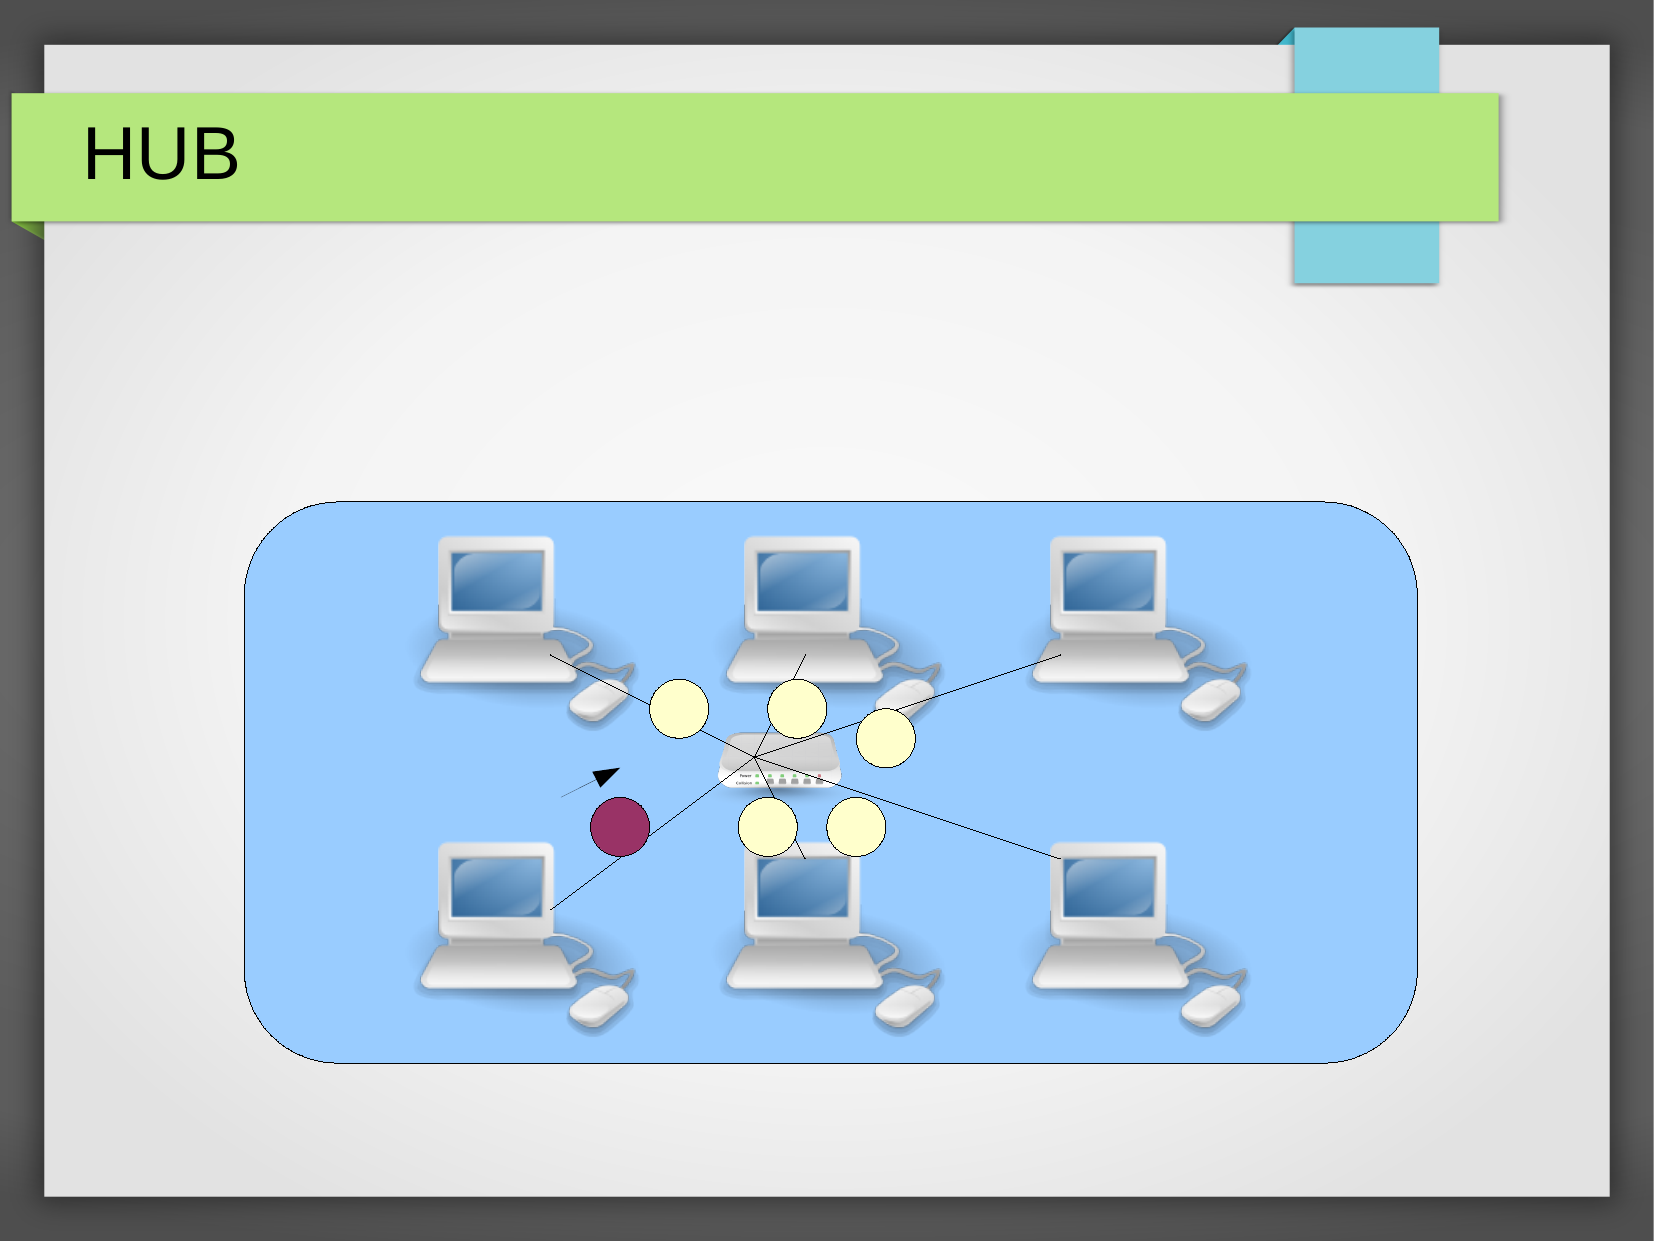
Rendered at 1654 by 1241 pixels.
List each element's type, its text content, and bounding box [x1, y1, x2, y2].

title HUB [82, 94, 1264, 213]
picture [0, 0, 1654, 1241]
text_box [738, 797, 798, 857]
text_box [767, 679, 827, 739]
text_box [244, 501, 1418, 1064]
